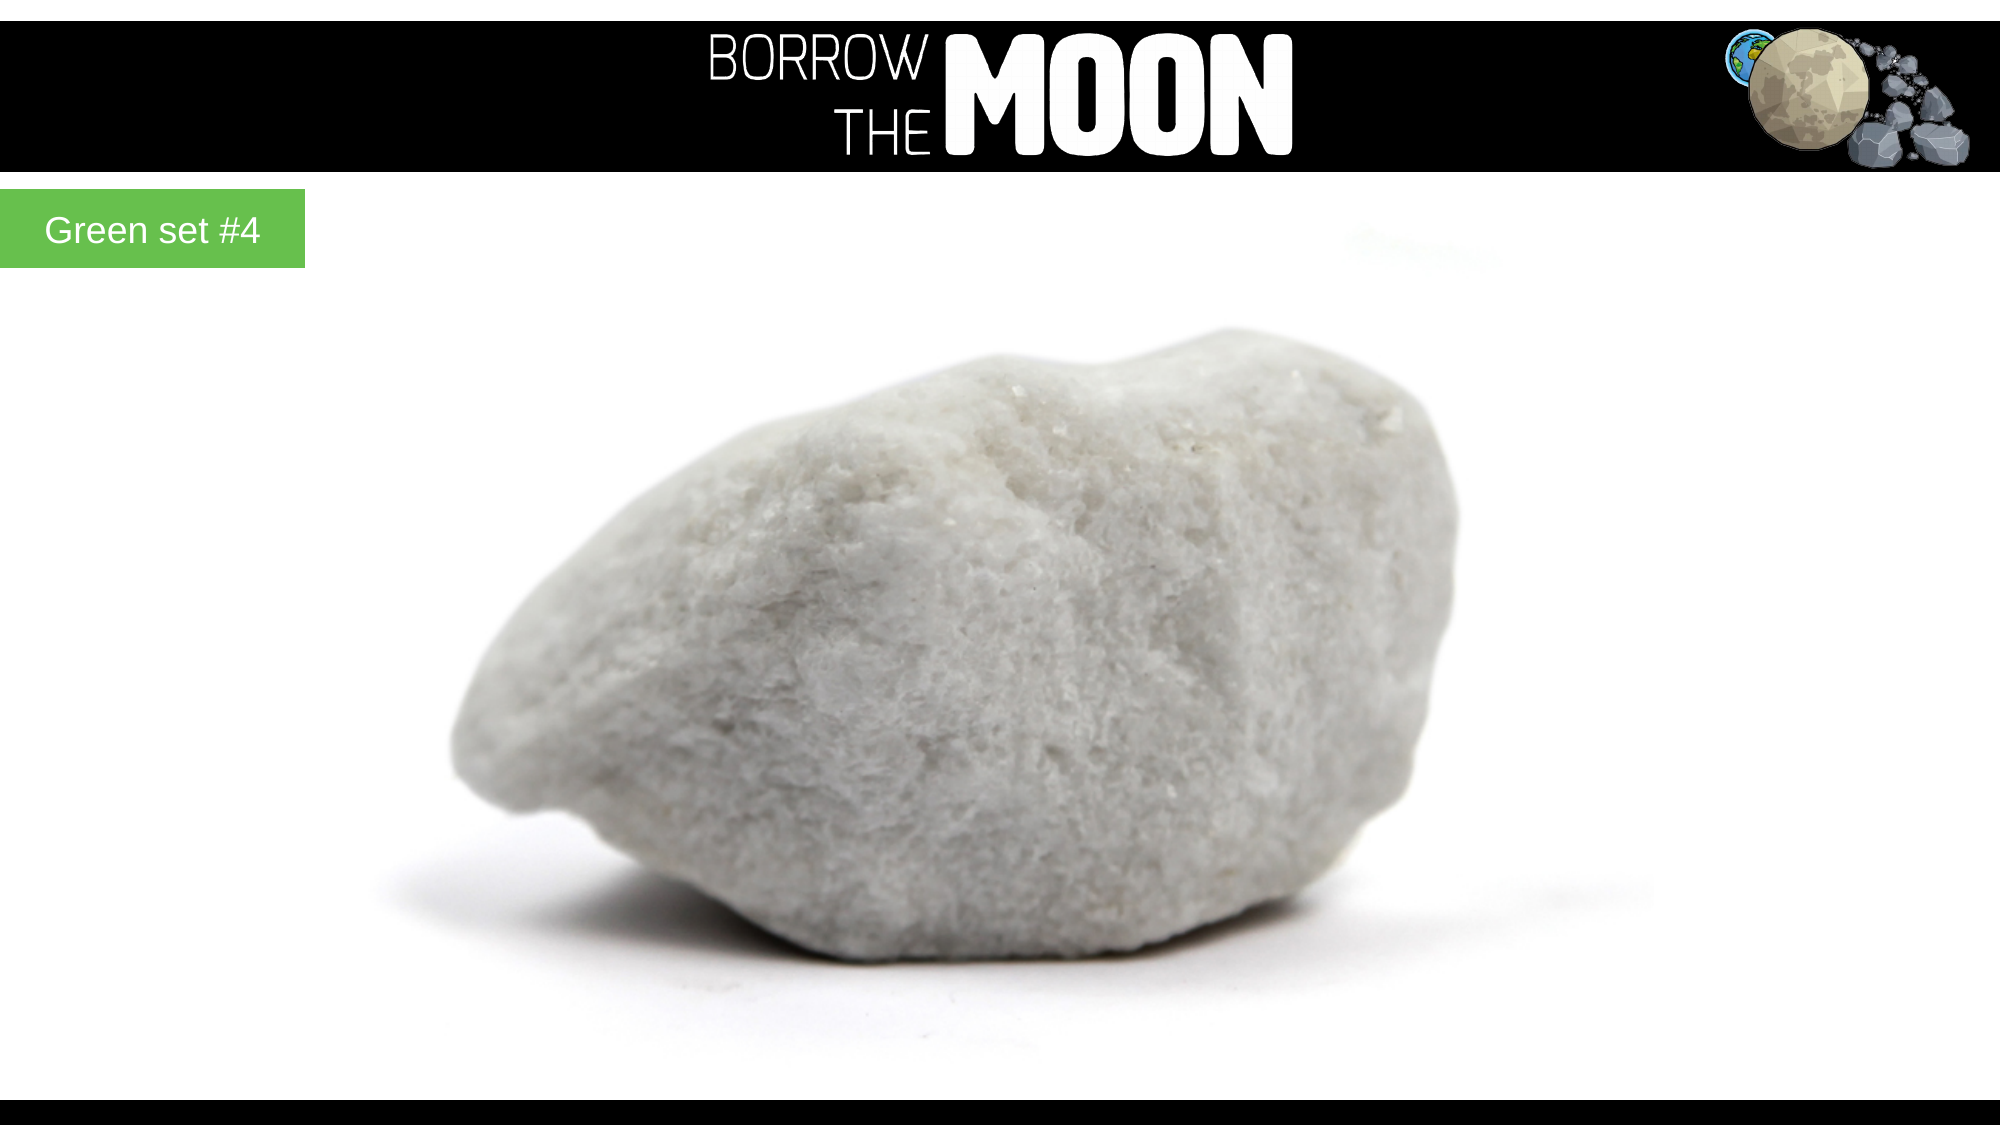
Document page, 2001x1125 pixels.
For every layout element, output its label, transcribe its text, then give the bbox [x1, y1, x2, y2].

text_box Green set #4 [0, 189, 305, 268]
picture [346, 196, 1654, 1068]
